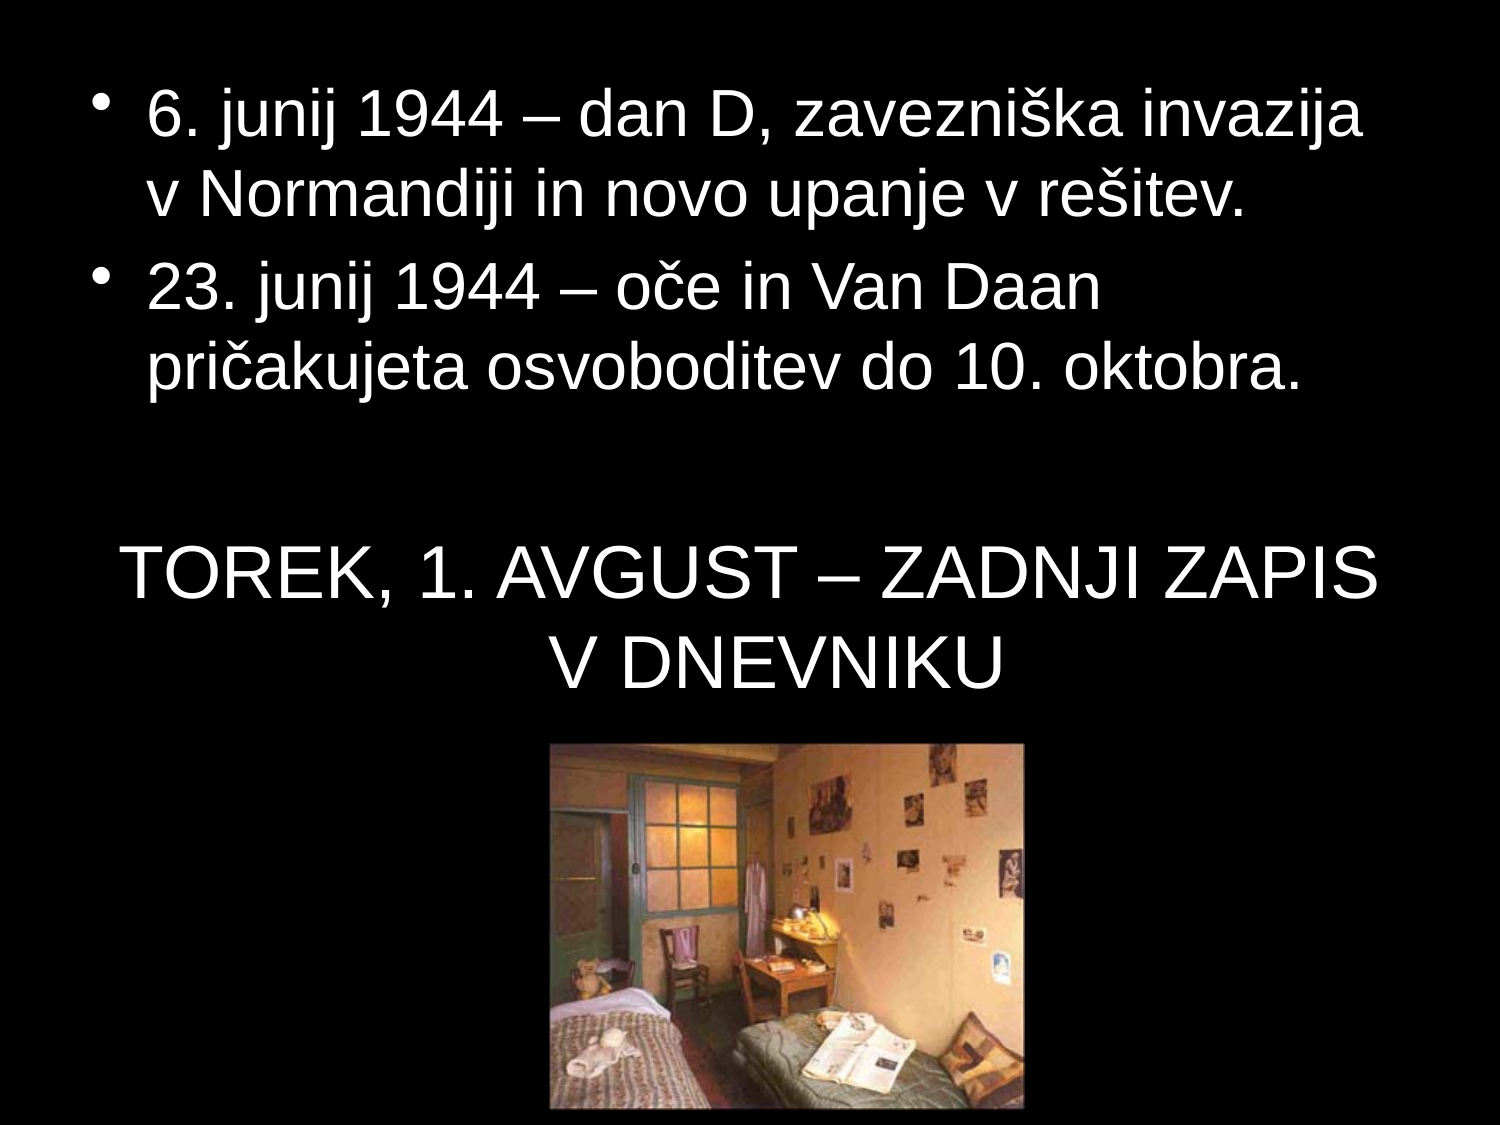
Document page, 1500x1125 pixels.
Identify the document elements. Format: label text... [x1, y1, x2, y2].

list 6. junij 1944 – dan D, zavezniška invazija v Normandiji in novo upanje v rešitev. 23. junij 1944 – oče in Van Daan pričakujeta osvoboditev do 10. oktobra. TOREK, 1. AVGUST – ZADNJI ZAPIS V DNEVNIKU [75, 62, 1425, 1063]
picture [549, 743, 1025, 1110]
